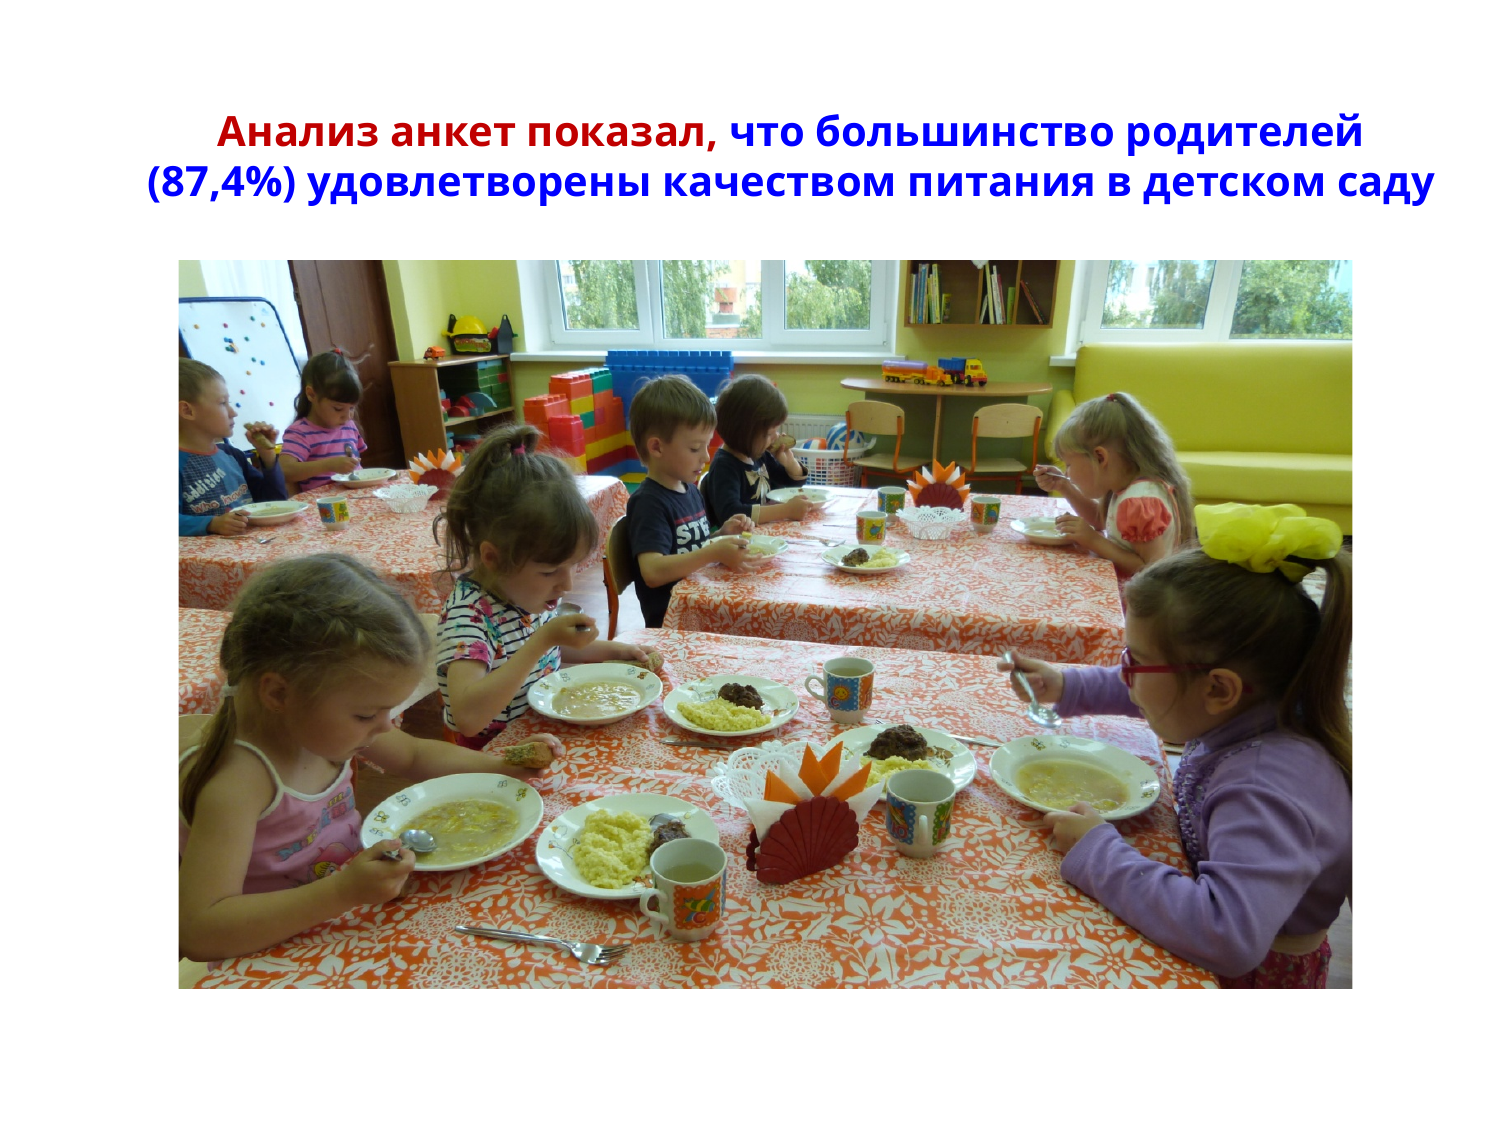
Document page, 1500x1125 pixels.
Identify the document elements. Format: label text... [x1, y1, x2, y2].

picture [178, 260, 1353, 989]
title Анализ анкет показал, что большинство родителей (87,4%) удовлетворены качеством питания в детском саду [123, 66, 1459, 244]
